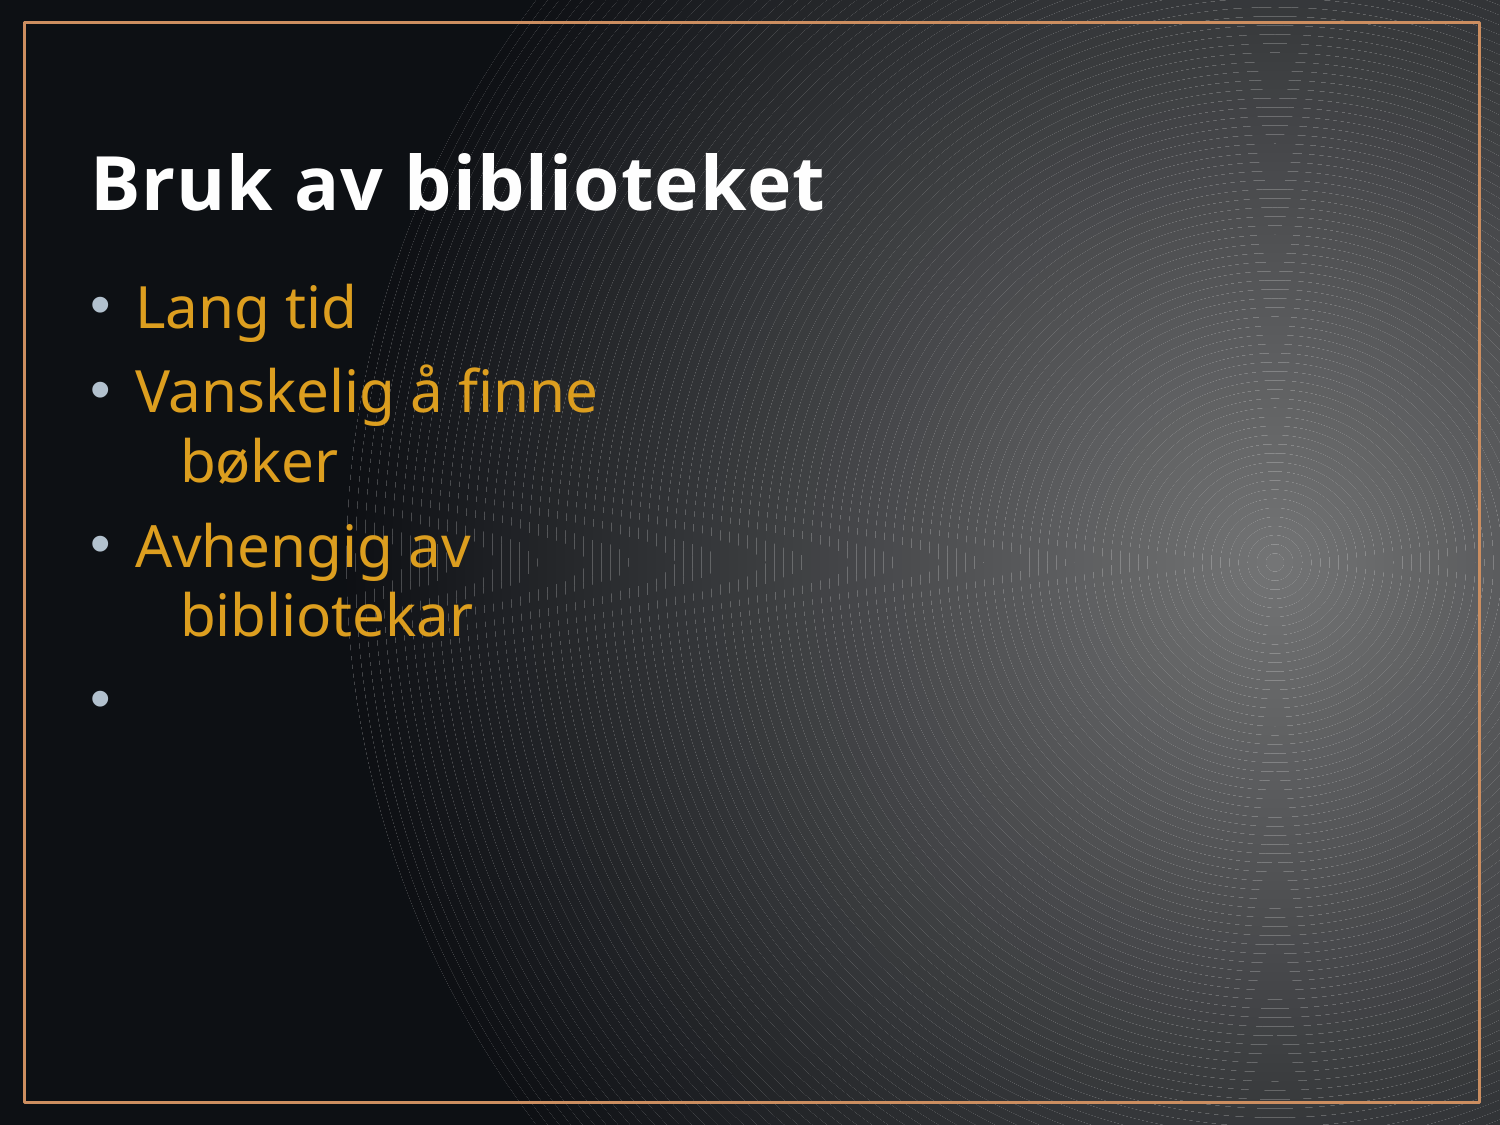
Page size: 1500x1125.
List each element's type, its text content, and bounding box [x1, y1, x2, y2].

list Lang tid Vanskelig å finne bøker Avhengig av bibliotekar [75, 262, 738, 1005]
title Bruk av biblioteket [75, 45, 1426, 233]
